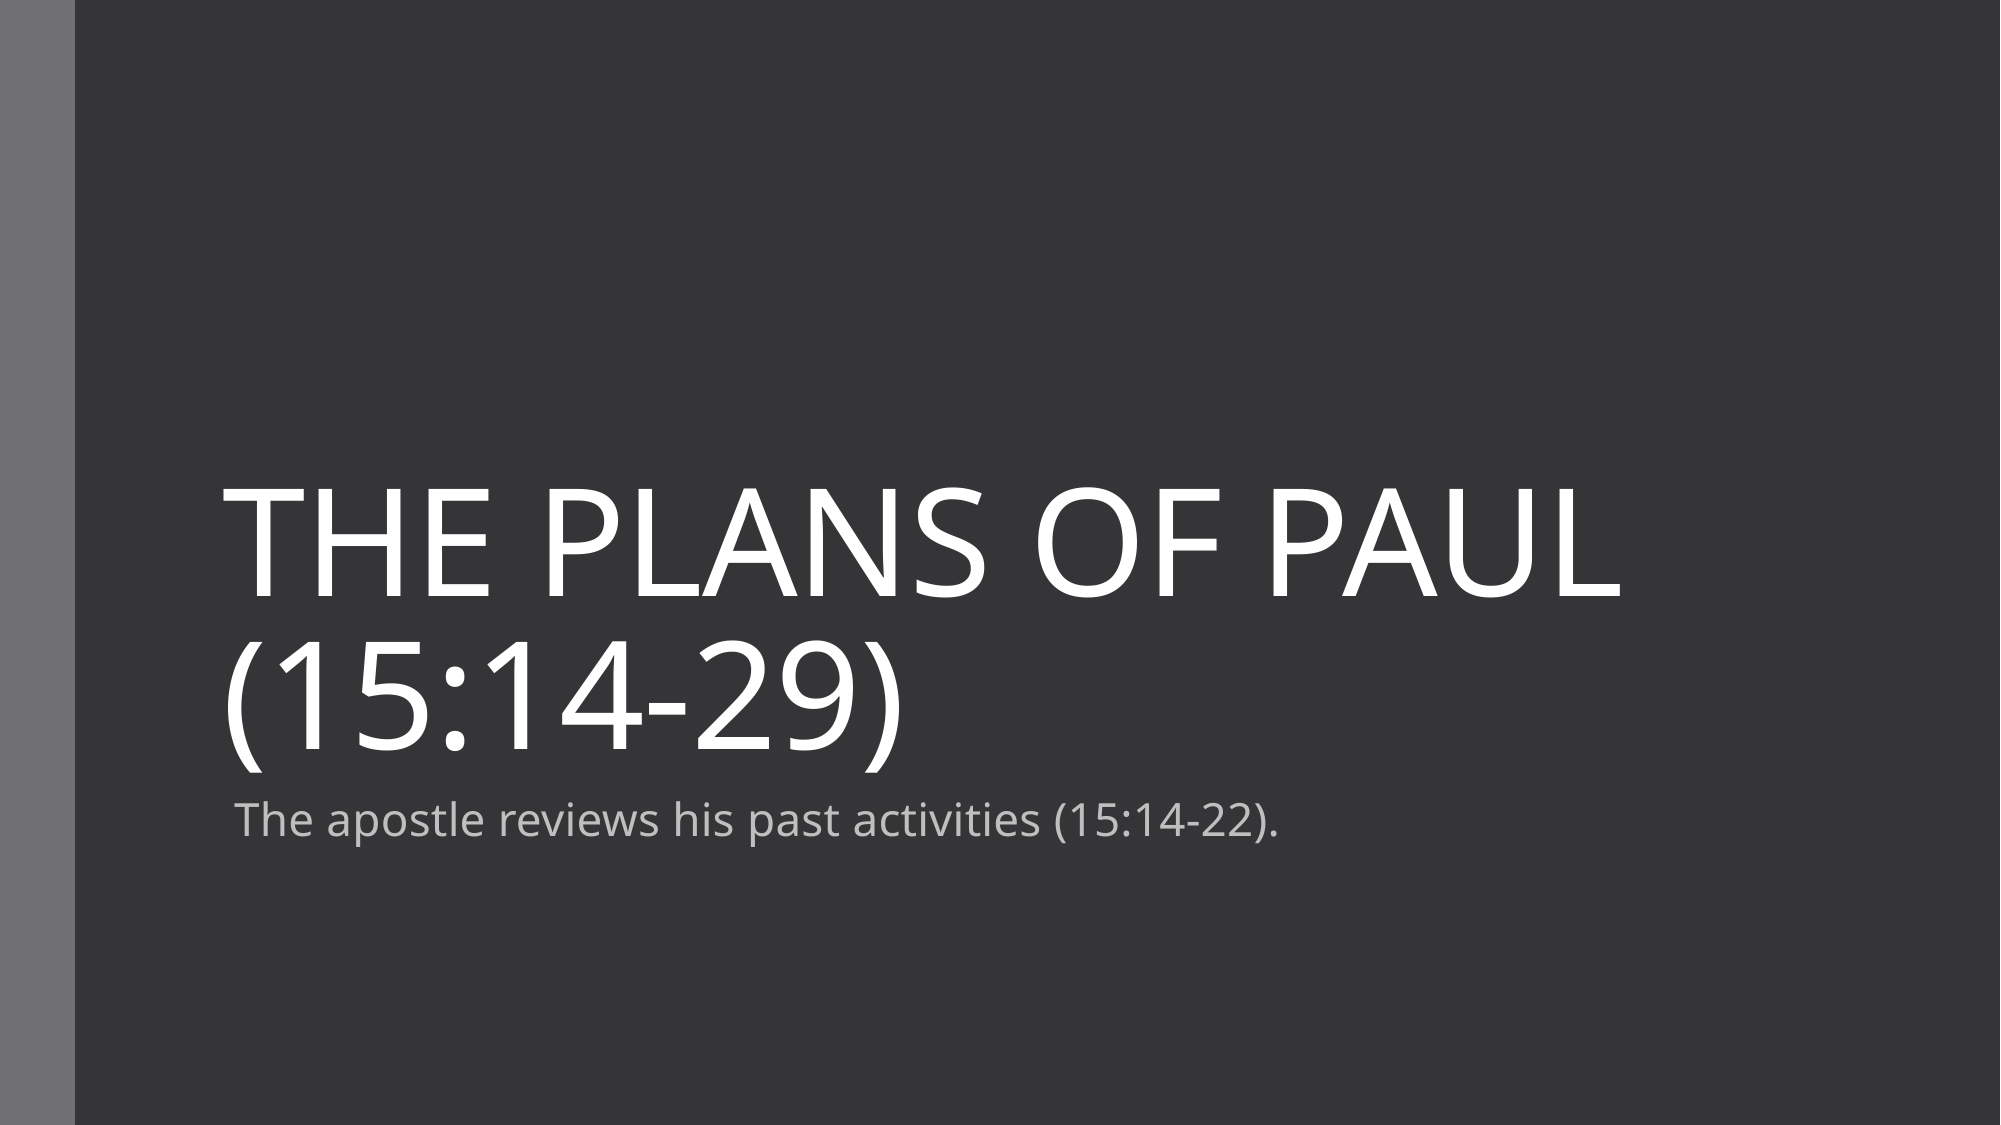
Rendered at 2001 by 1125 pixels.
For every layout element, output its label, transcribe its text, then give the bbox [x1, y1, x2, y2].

title THE PLANS OF PAUL (15:14-29) [206, 124, 1752, 787]
subtitle The apostle reviews his past activities (15:14-22). [206, 787, 1752, 1066]
